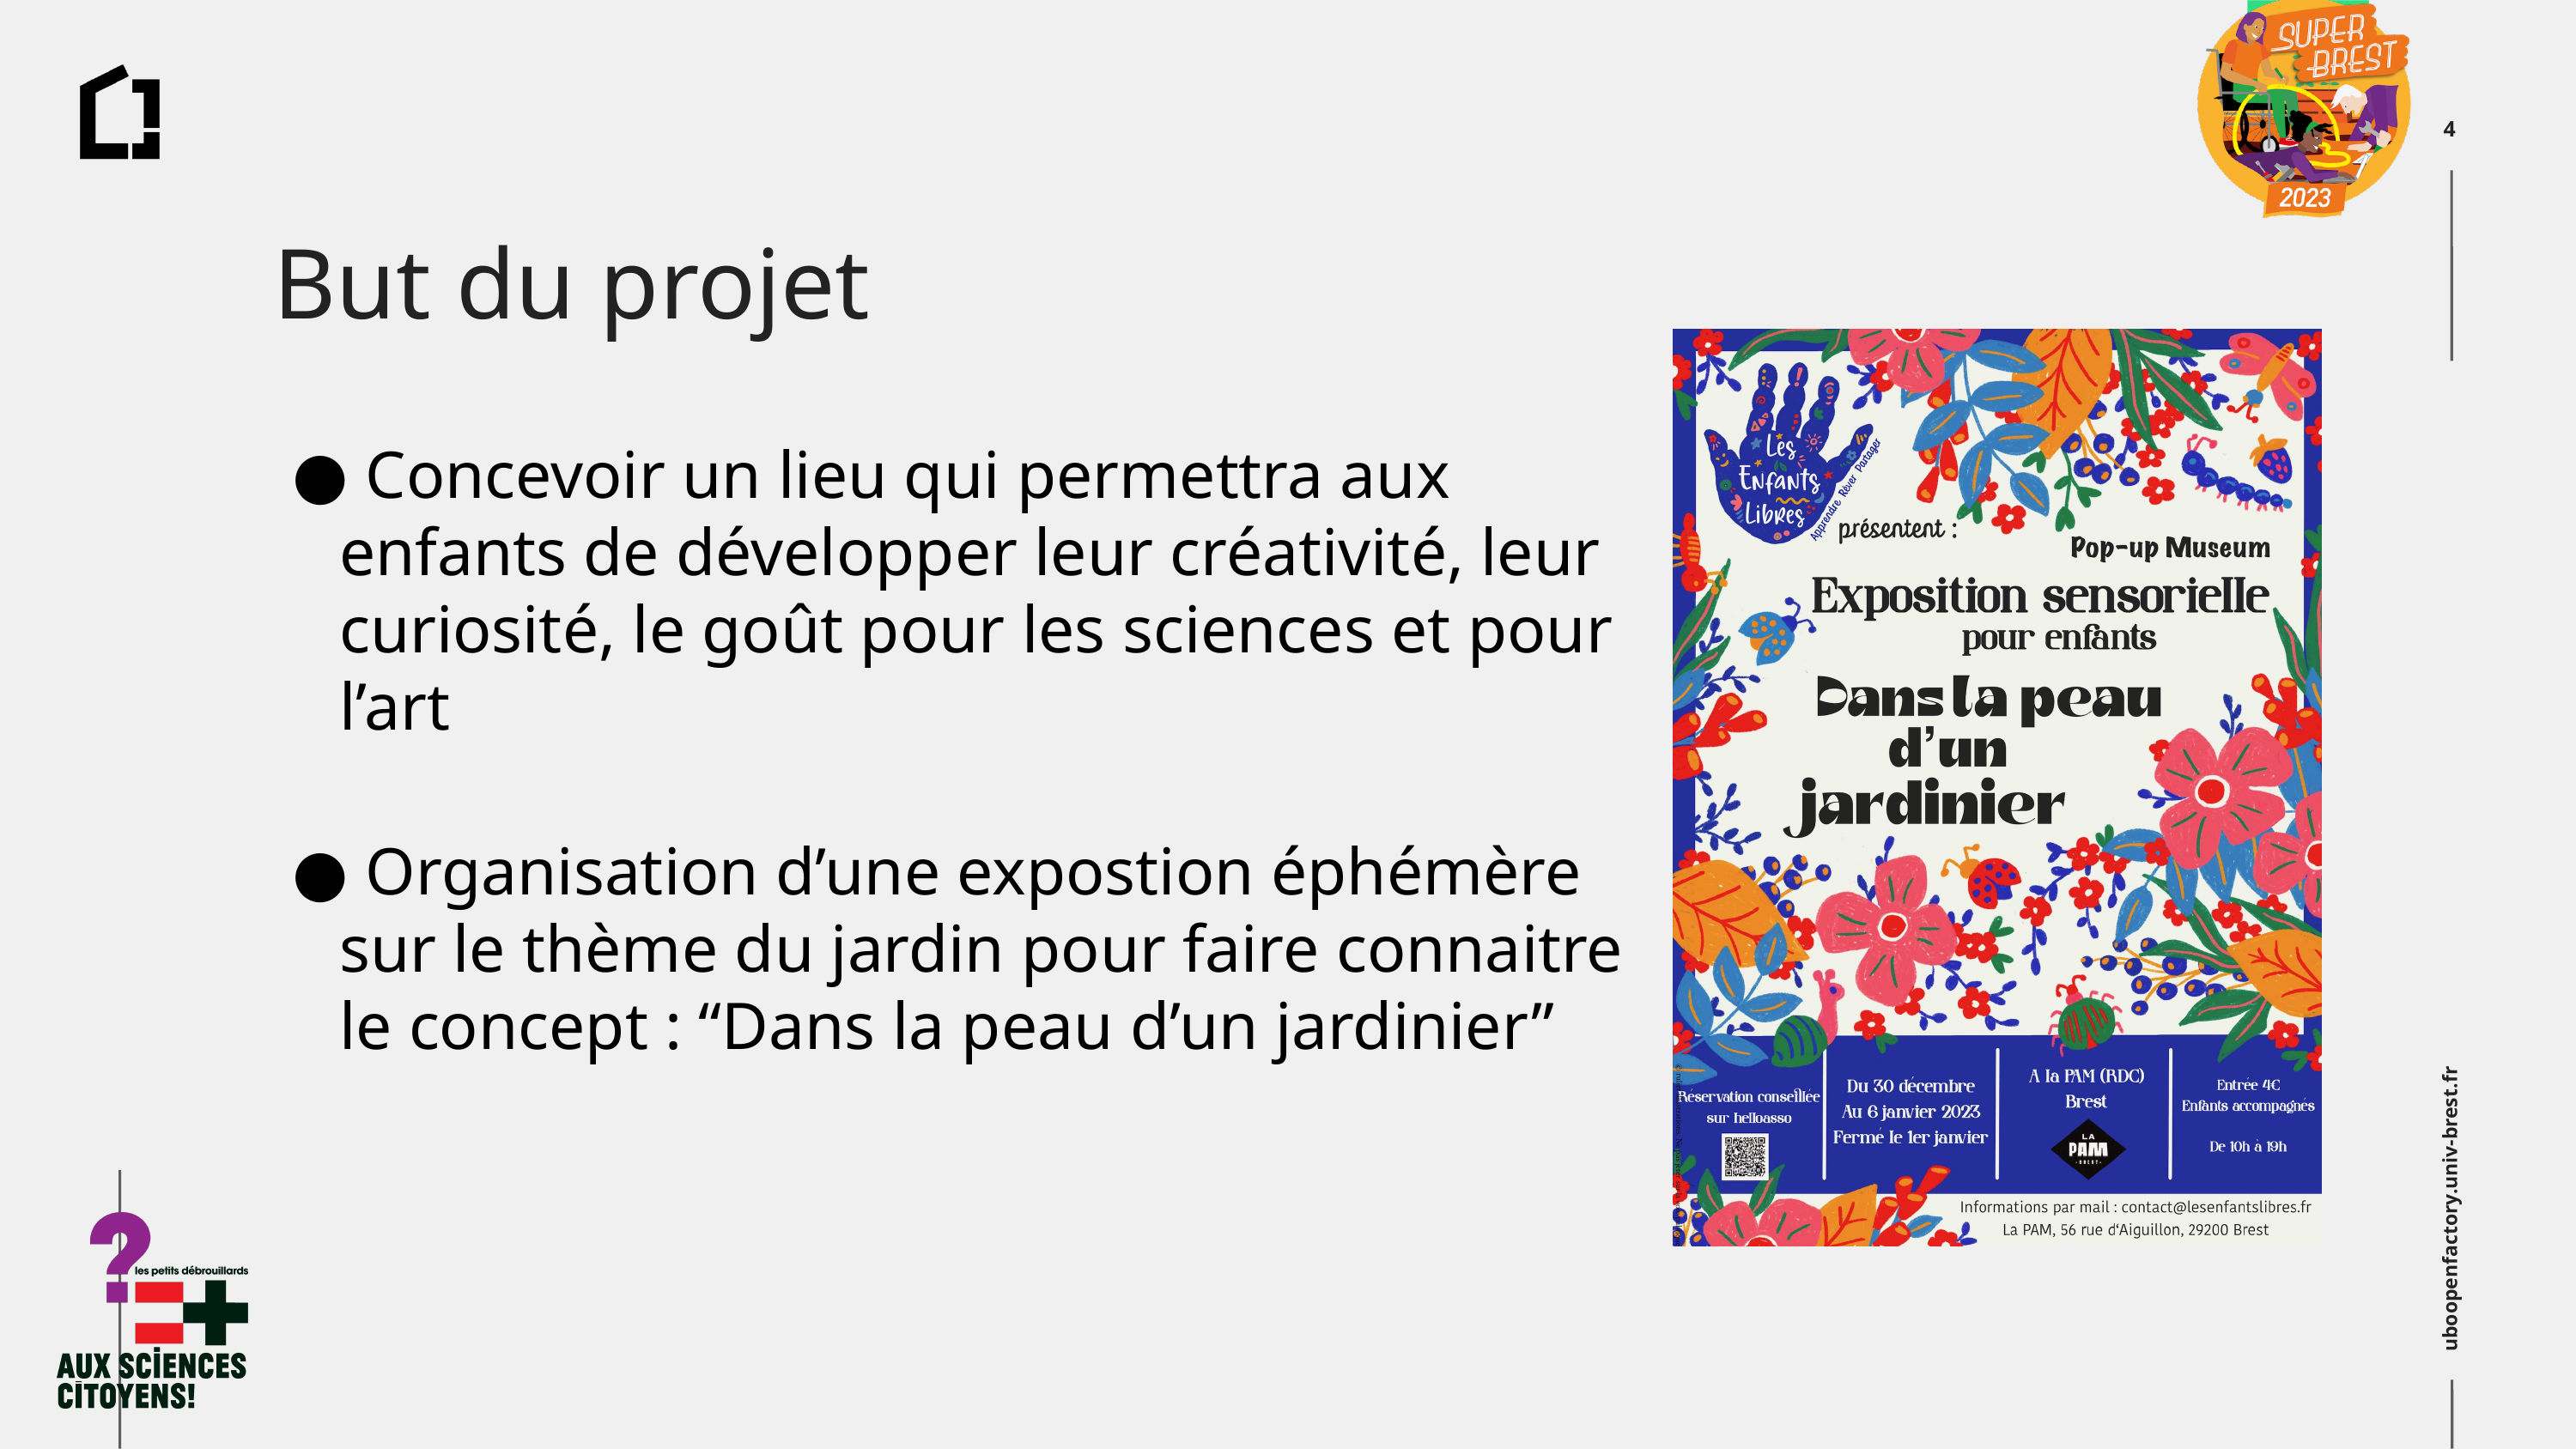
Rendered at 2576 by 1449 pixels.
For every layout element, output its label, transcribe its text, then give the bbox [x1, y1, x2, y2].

title But du projet [273, 217, 1741, 434]
picture [2175, 0, 2430, 239]
picture [57, 1212, 248, 1409]
picture [0, 0, 239, 239]
list Concevoir un lieu qui permettra aux enfants de développer leur créativité, leur curiosité, le goût pour les sciences et pour l’art Organisation d’une expostion éphémère sur le thème du jardin pour faire connaitre le concept : “Dans la peau d’un jardinier” [275, 433, 1649, 1122]
picture [1673, 329, 2322, 1246]
slide_number <number> [2430, 93, 2456, 145]
